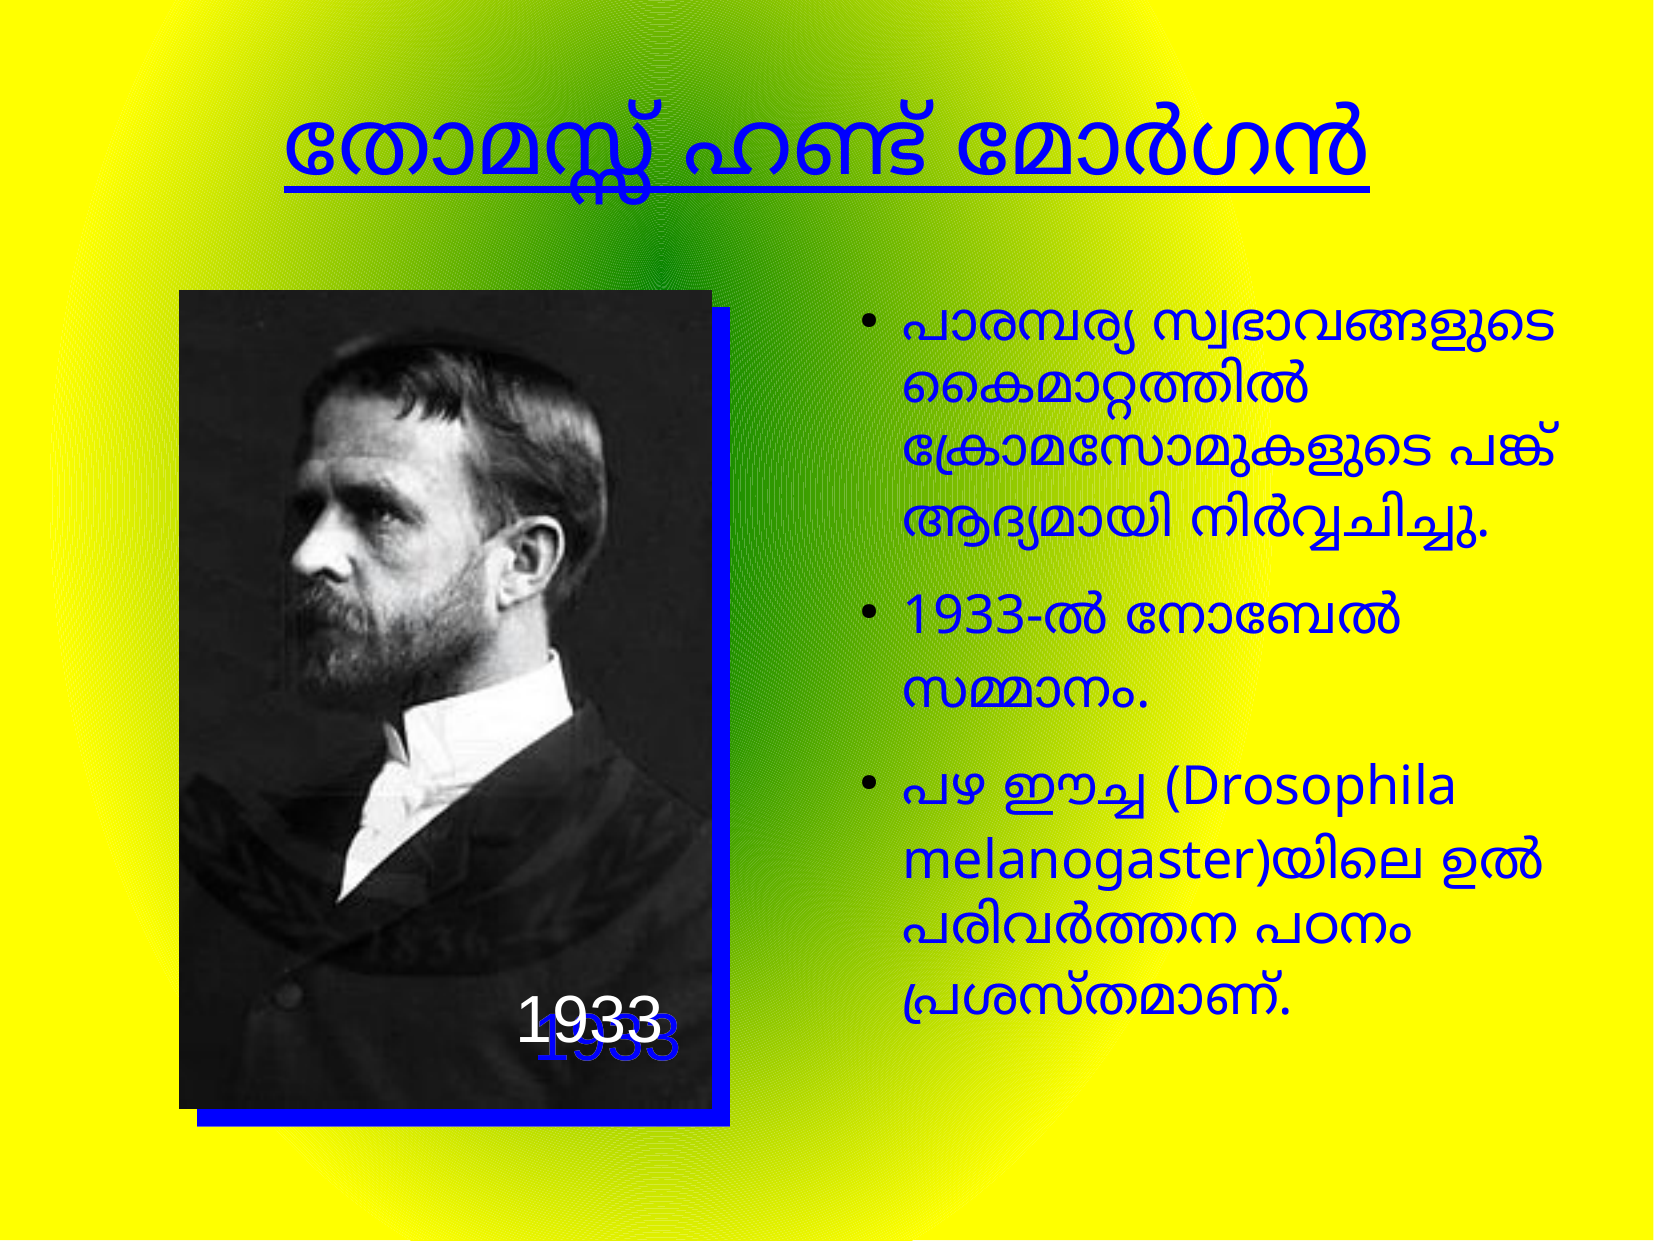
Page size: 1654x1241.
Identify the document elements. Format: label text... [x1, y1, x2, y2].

picture [179, 290, 712, 1109]
list പാരമ്പര്യ സ്വഭാവങ്ങളുടെ കൈമാറ്റത്തില്‍ ക്രോമസോമുകളുടെ പങ്ക് ആദ്യമായി നിര്‍വ്വചിച്ചു. 1933-ല്‍ നോബേല്‍ സമ്മാനം. പഴ ഈച്ച (Drosophila melanogaster)യിലെ ഉല്‍പരിവര്‍ത്തന പഠനം പ്രശസ്തമാണ്. [845, 290, 1572, 1109]
title തോമസ്സ് ഹണ്ട് മോര്‍ഗന്‍ [82, 56, 1571, 250]
text_box 1933 [500, 974, 680, 1124]
